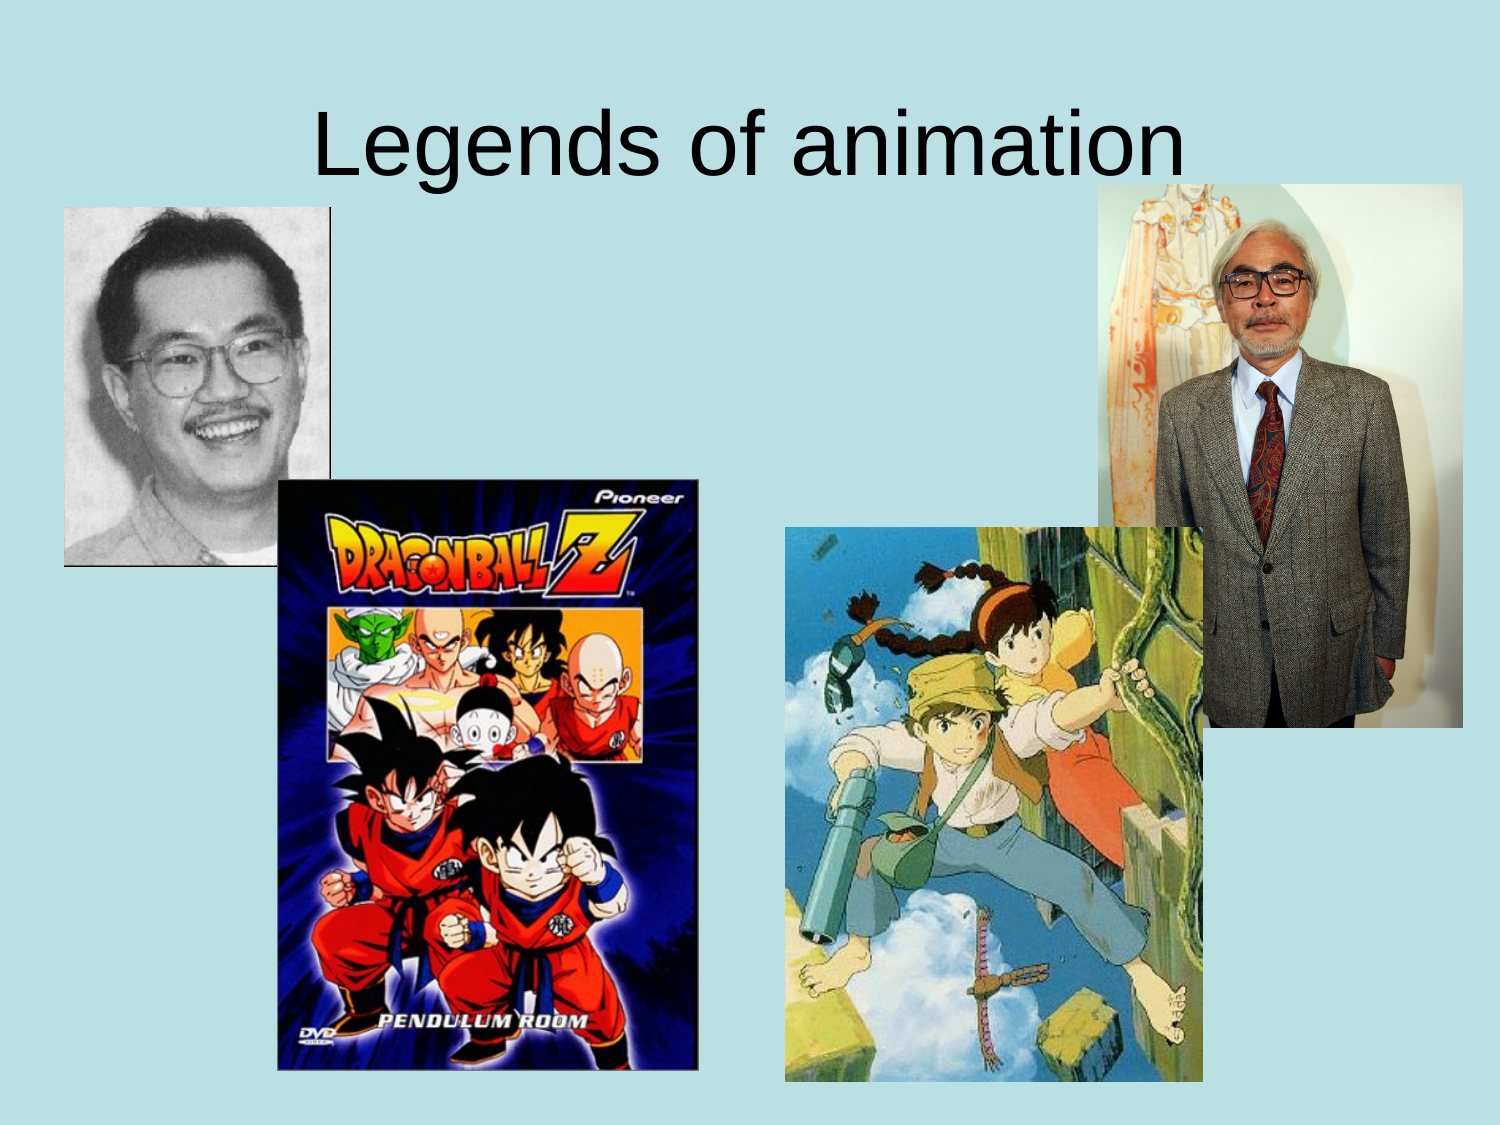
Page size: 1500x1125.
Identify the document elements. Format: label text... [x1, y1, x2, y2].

picture [64, 207, 699, 1071]
title Legends of animation [75, 45, 1425, 233]
picture [785, 184, 1463, 1082]
